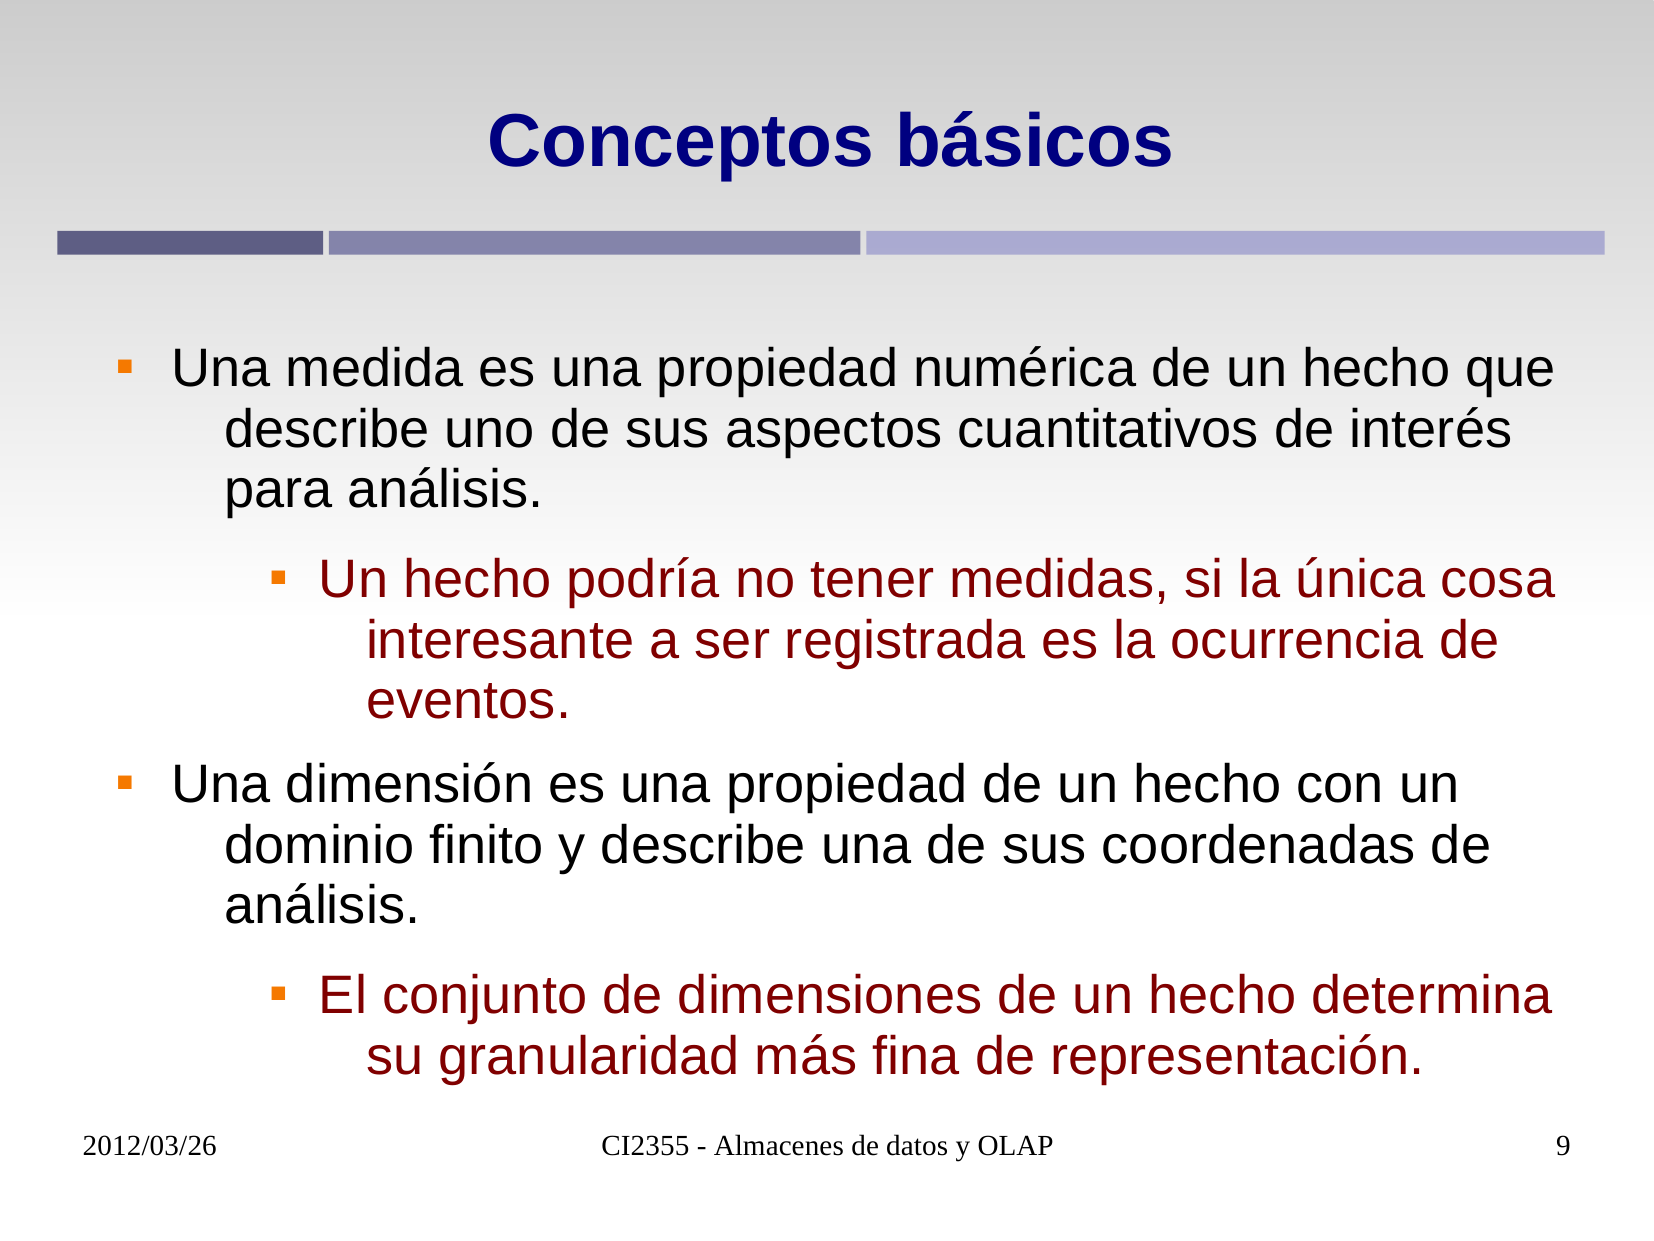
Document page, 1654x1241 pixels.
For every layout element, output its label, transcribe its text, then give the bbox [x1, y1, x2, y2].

list Una medida es una propiedad numérica de un hecho que describe uno de sus aspectos cuantitativos de interés para análisis. Un hecho podría no tener medidas, si la única cosa interesante a ser registrada es la ocurrencia de eventos. Una dimensión es una propiedad de un hecho con un dominio finito y describe una de sus coordenadas de análisis. El conjunto de dimensiones de un hecho determina su granularidad más fina de representación. [82, 337, 1571, 1109]
title Conceptos básicos [86, 55, 1576, 226]
